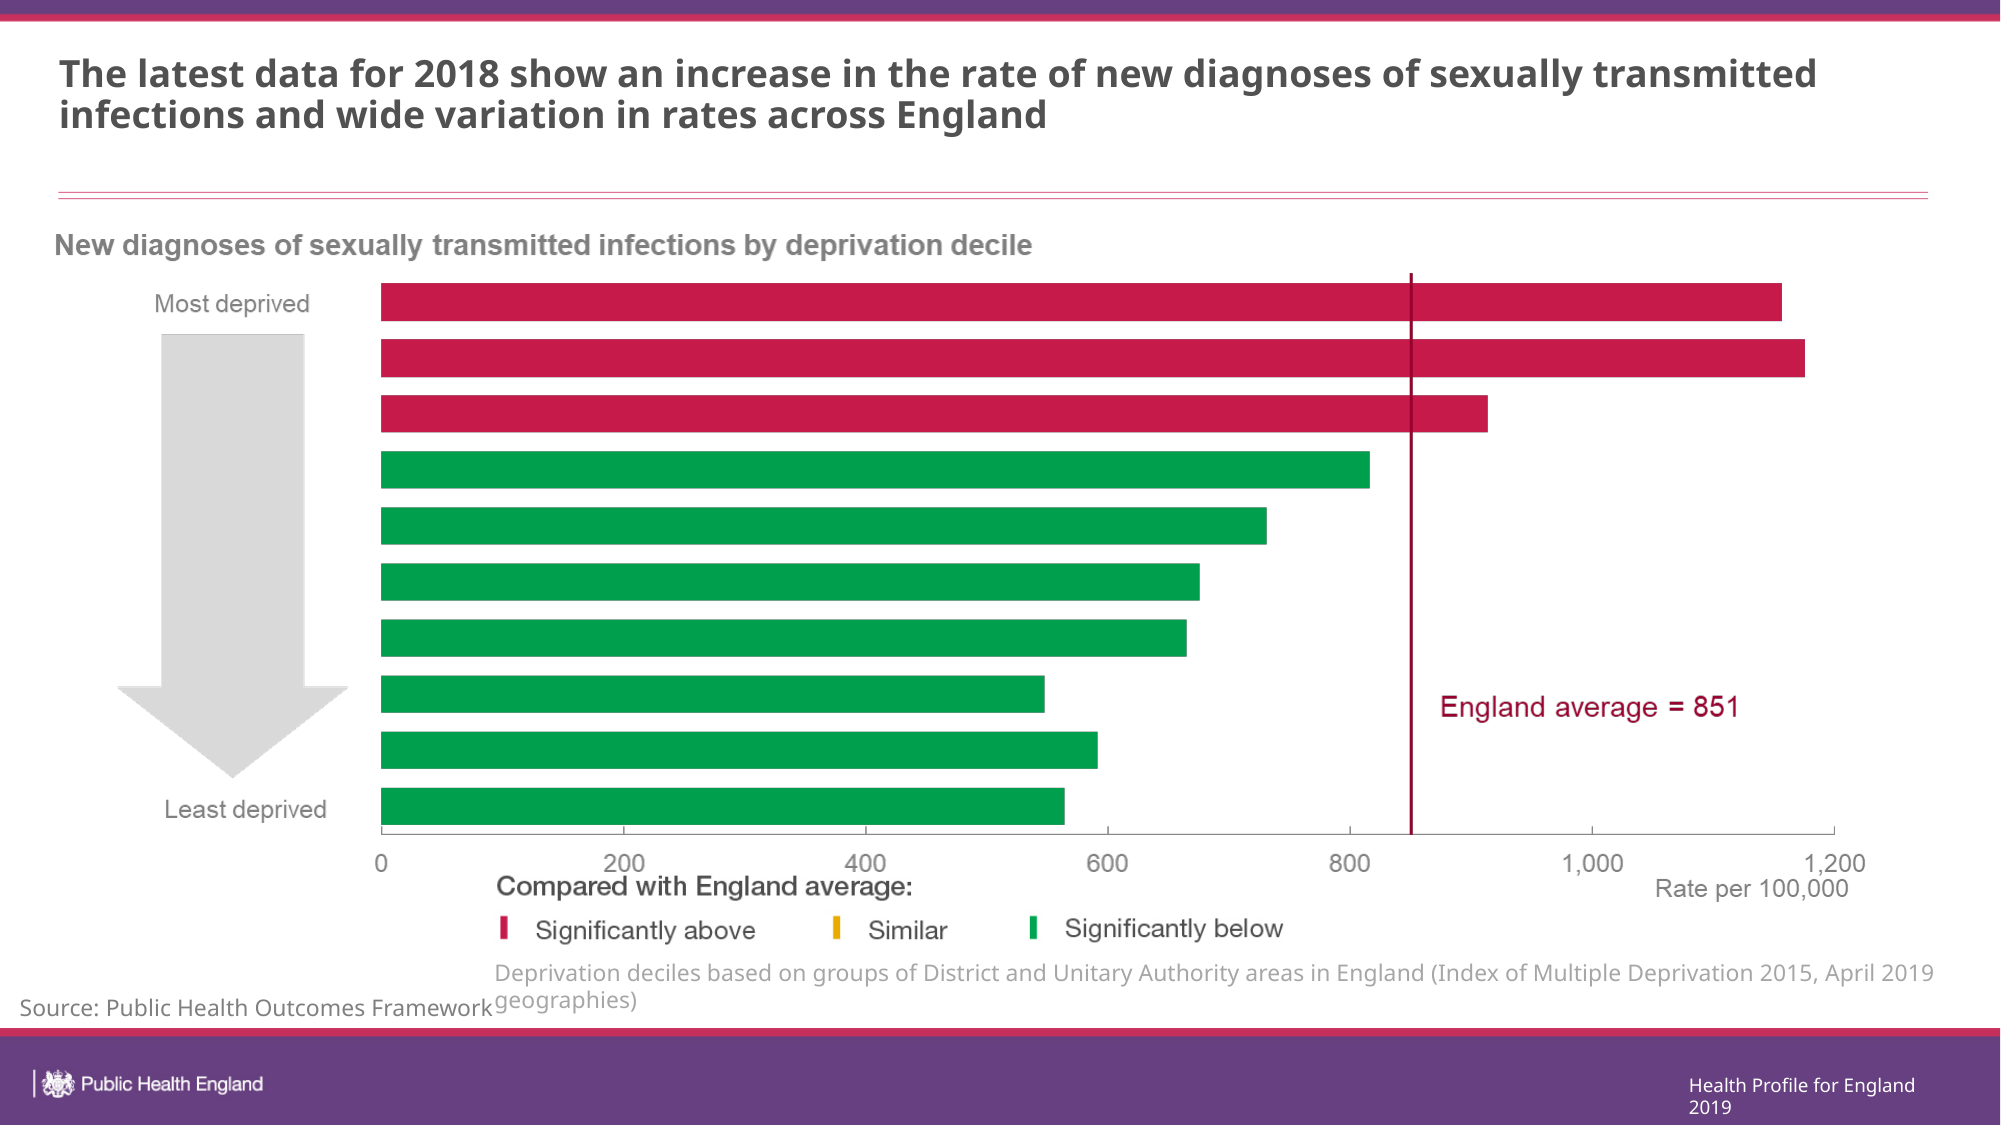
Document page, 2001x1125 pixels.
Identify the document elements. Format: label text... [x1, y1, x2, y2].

text_box Deprivation deciles based on groups of District and Unitary Authority areas in England (Index of Multiple Deprivation 2015, April 2019 geographies) [479, 950, 1978, 1022]
text_box Health Profile for England 2019 [1673, 1065, 1978, 1105]
picture [19, 219, 1910, 950]
text_box Source: Public Health Outcomes Framework [4, 986, 666, 1030]
title The latest data for 2018 show an increase in the rate of new diagnoses of sexually transmitted infections and wide variation in rates across England [43, 2, 1935, 190]
